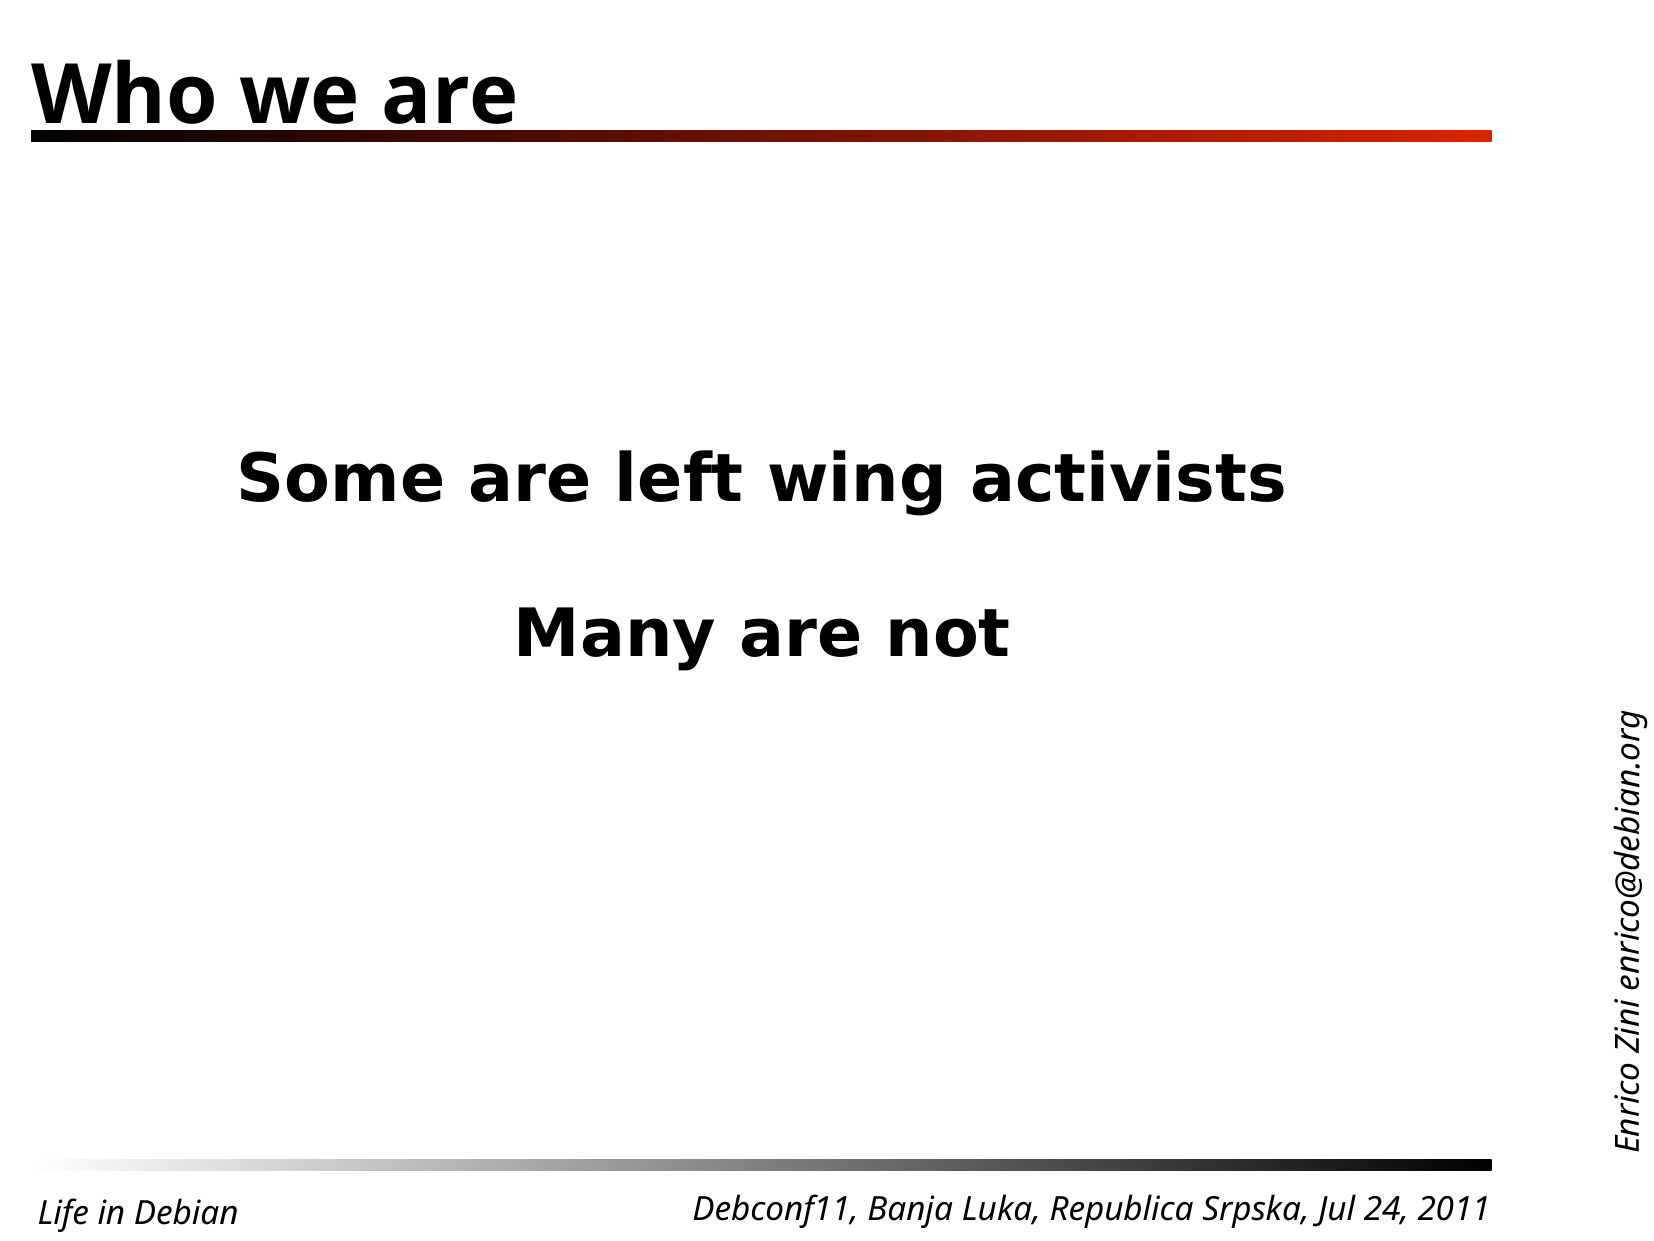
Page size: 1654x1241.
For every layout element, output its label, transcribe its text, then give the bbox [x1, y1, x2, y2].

text_box Who we are [31, 34, 1438, 168]
text_box Some are left wing activists Many are not [30, 439, 1495, 673]
